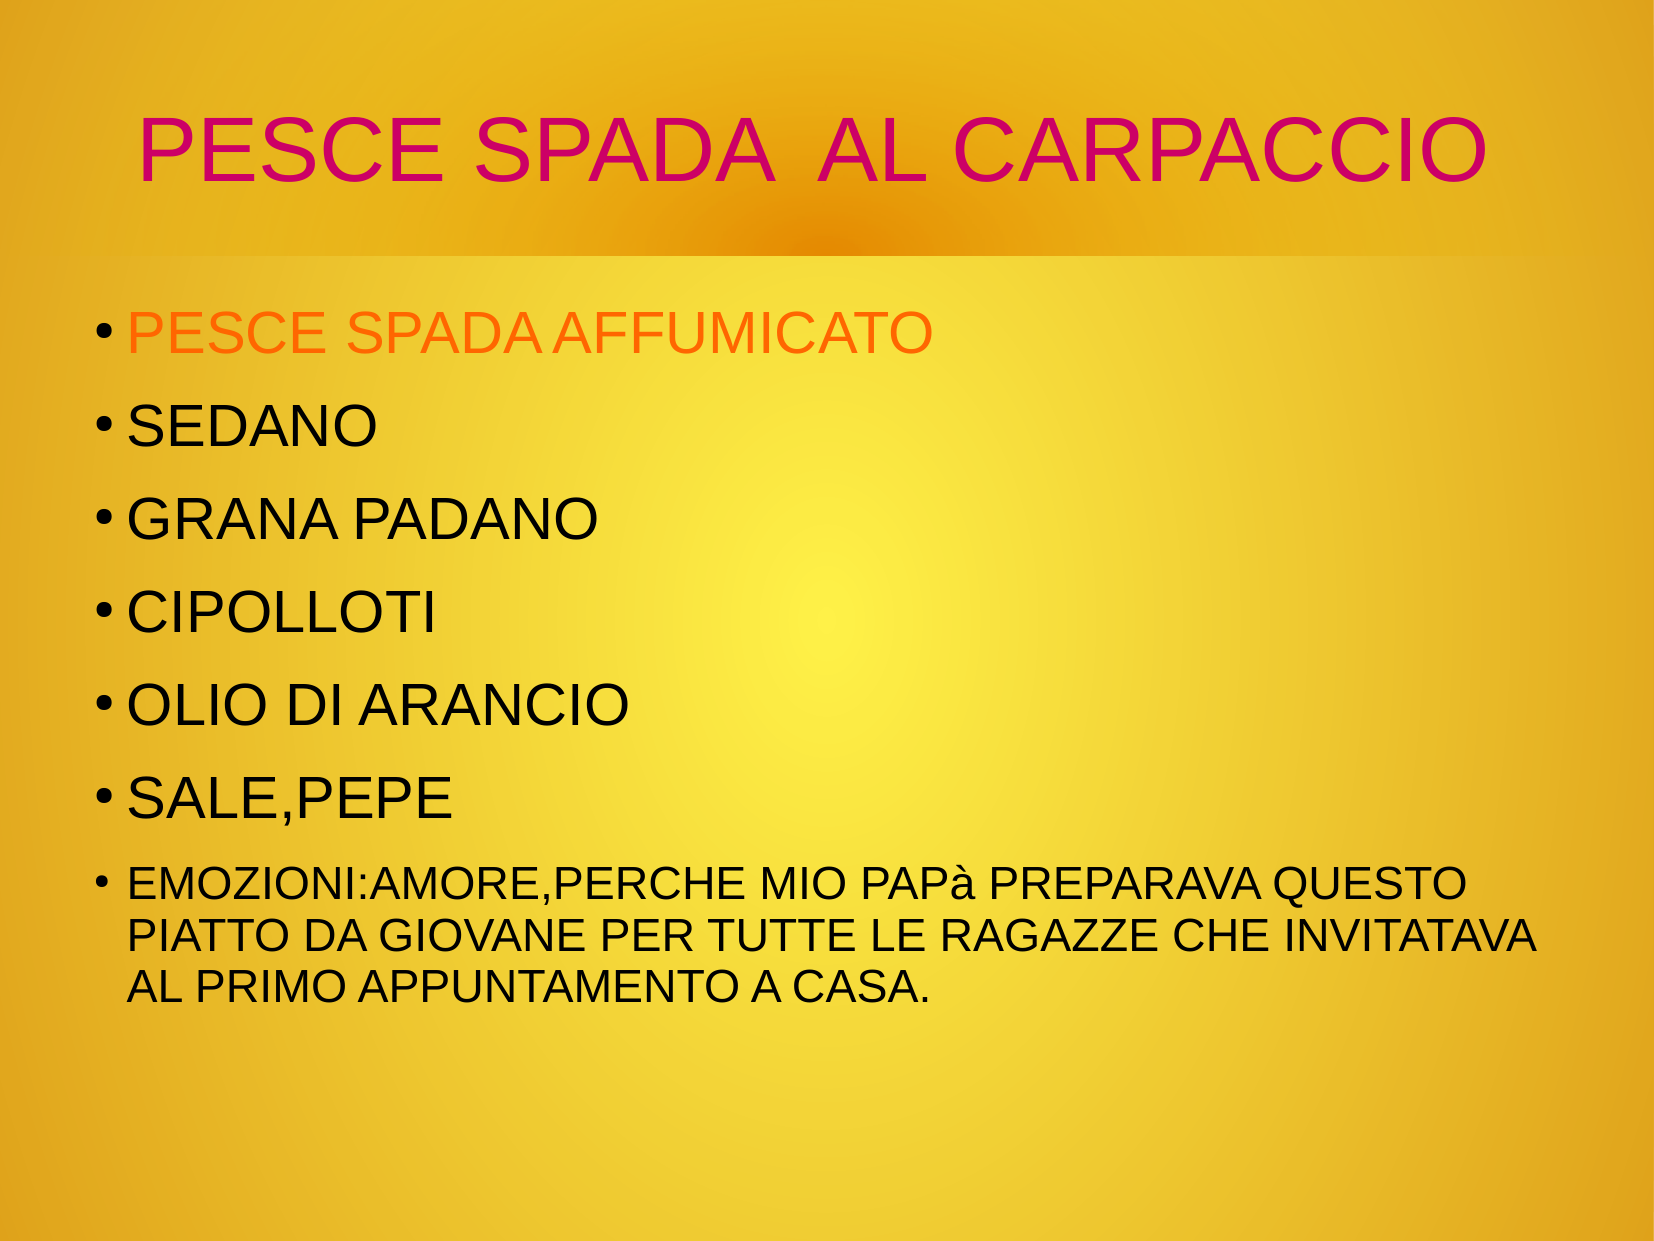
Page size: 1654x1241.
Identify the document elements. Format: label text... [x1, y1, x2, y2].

title PESCE SPADA AL CARPACCIO [82, 2, 1571, 297]
list PESCE SPADA AFFUMICATO SEDANO GRANA PADANO CIPOLLOTI OLIO DI ARANCIO SALE,PEPE EMOZIONI:AMORE,PERCHE MIO PAPà PREPARAVA QUESTO PIATTO DA GIOVANE PER TUTTE LE RAGAZZE CHE INVITATAVA AL PRIMO APPUNTAMENTO A CASA. [82, 299, 1571, 1019]
